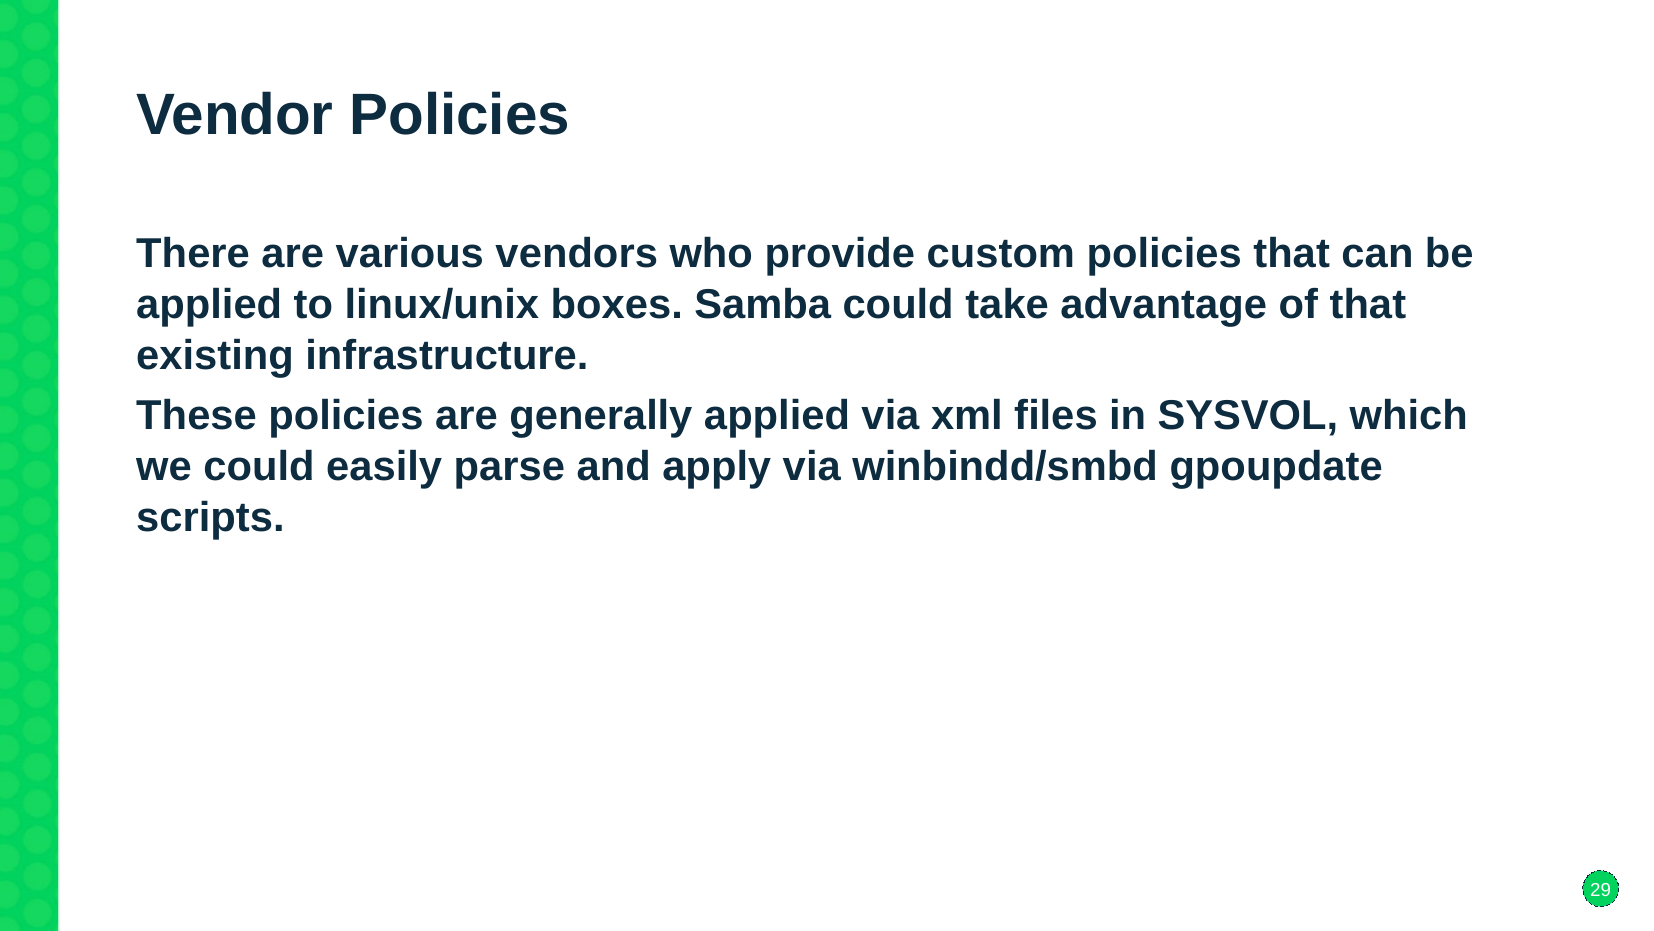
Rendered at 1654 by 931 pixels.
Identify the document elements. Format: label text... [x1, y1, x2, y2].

picture [0, 0, 76, 931]
list There are various vendors who provide custom policies that can be applied to linux/unix boxes. Samba could take advantage of that existing infrastructure. These policies are generally applied via xml files in SYSVOL, which we could easily parse and apply via winbindd/smbd gpoupdate scripts. [121, 217, 1531, 825]
title Vendor Policies [121, 37, 1531, 193]
